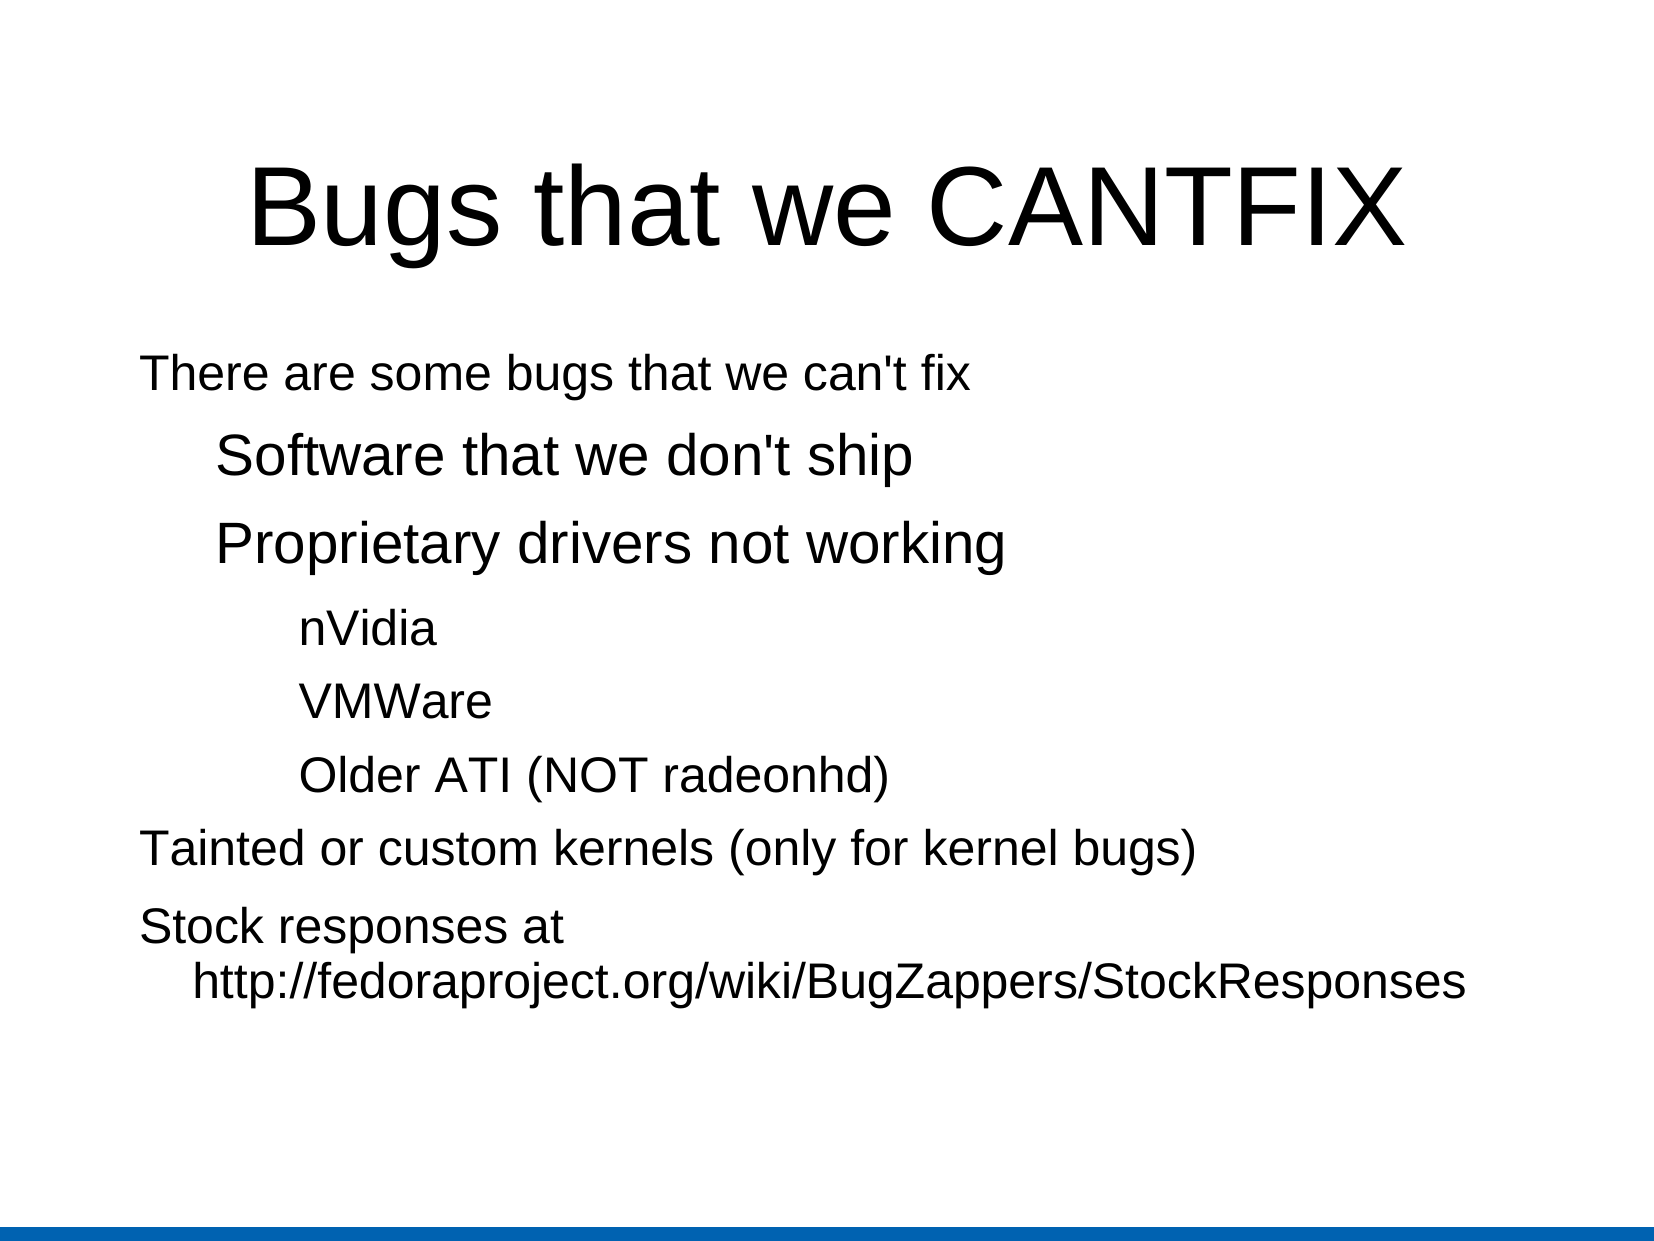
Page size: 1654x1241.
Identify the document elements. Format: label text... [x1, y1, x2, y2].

title Bugs that we CANTFIX [121, 102, 1533, 311]
list There are some bugs that we can't fix Software that we don't ship Proprietary drivers not working nVidia VMWare Older ATI (NOT radeonhd) Tainted or custom kernels (only for kernel bugs) Stock responses at http://fedoraproject.org/wiki/BugZappers/StockResponses [121, 344, 1533, 1127]
